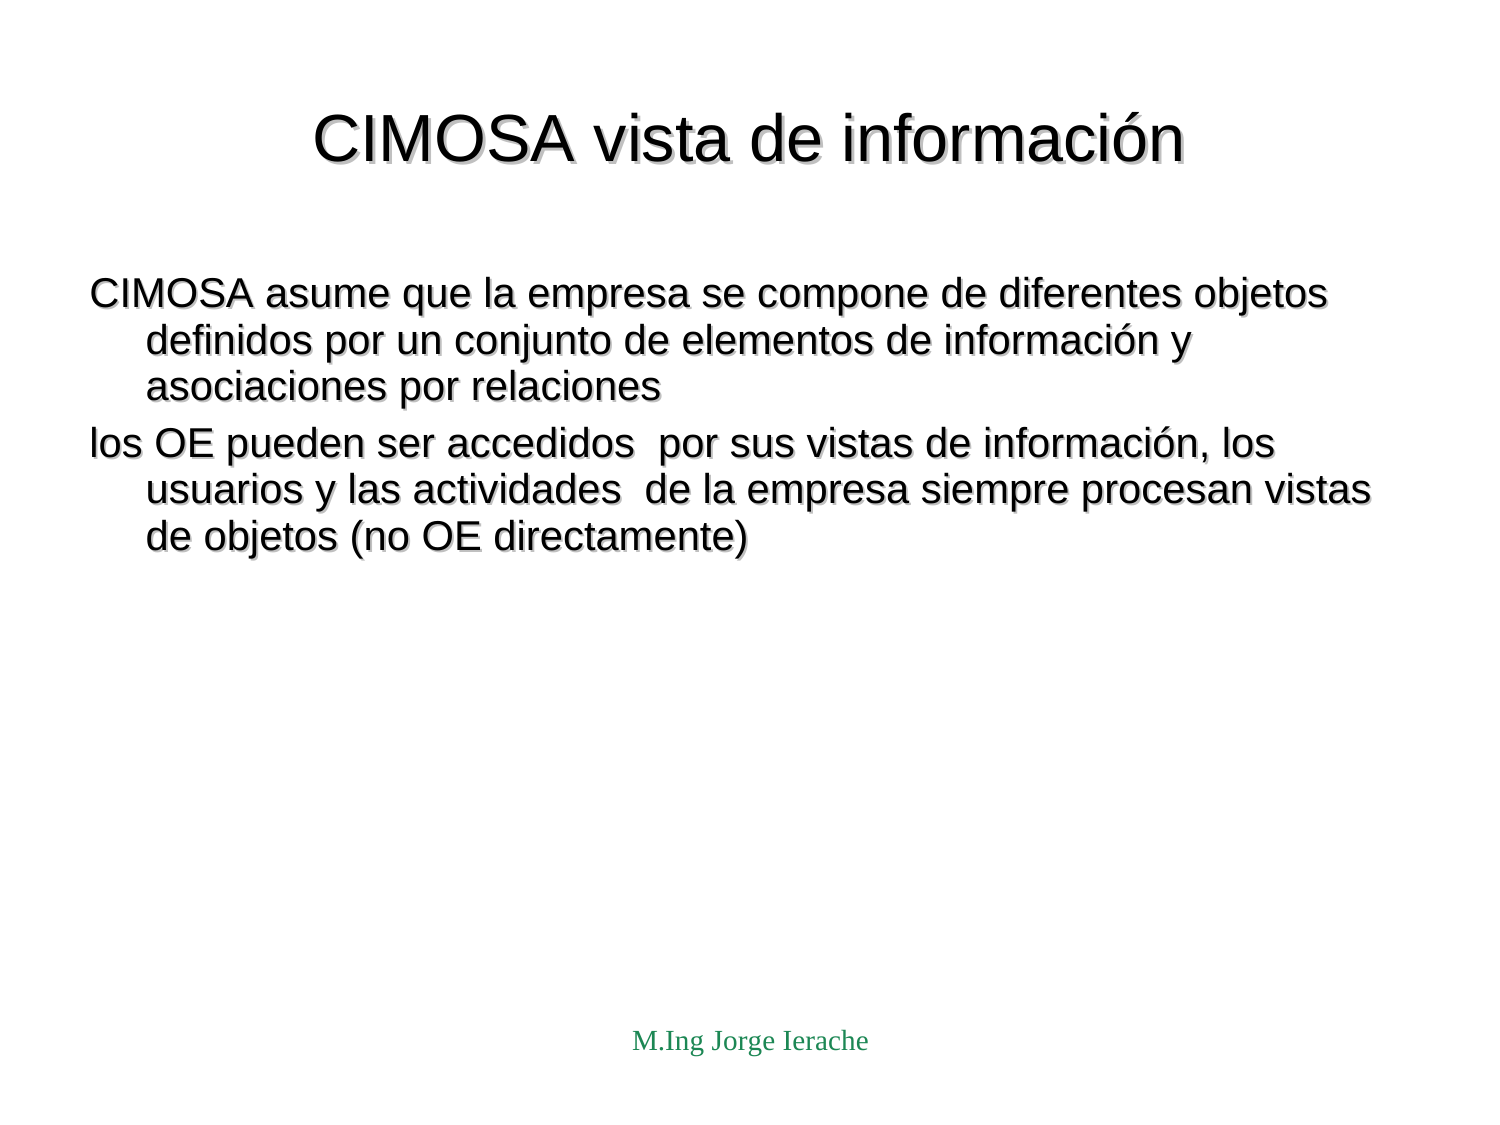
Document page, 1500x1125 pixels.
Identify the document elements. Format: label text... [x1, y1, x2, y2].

list CIMOSA asume que la empresa se compone de diferentes objetos definidos por un conjunto de elementos de información y asociaciones por relaciones los OE pueden ser accedidos por sus vistas de información, los usuarios y las actividades de la empresa siempre procesan vistas de objetos (no OE directamente) [74, 262, 1425, 1001]
title CIMOSA vista de información [74, 44, 1425, 233]
